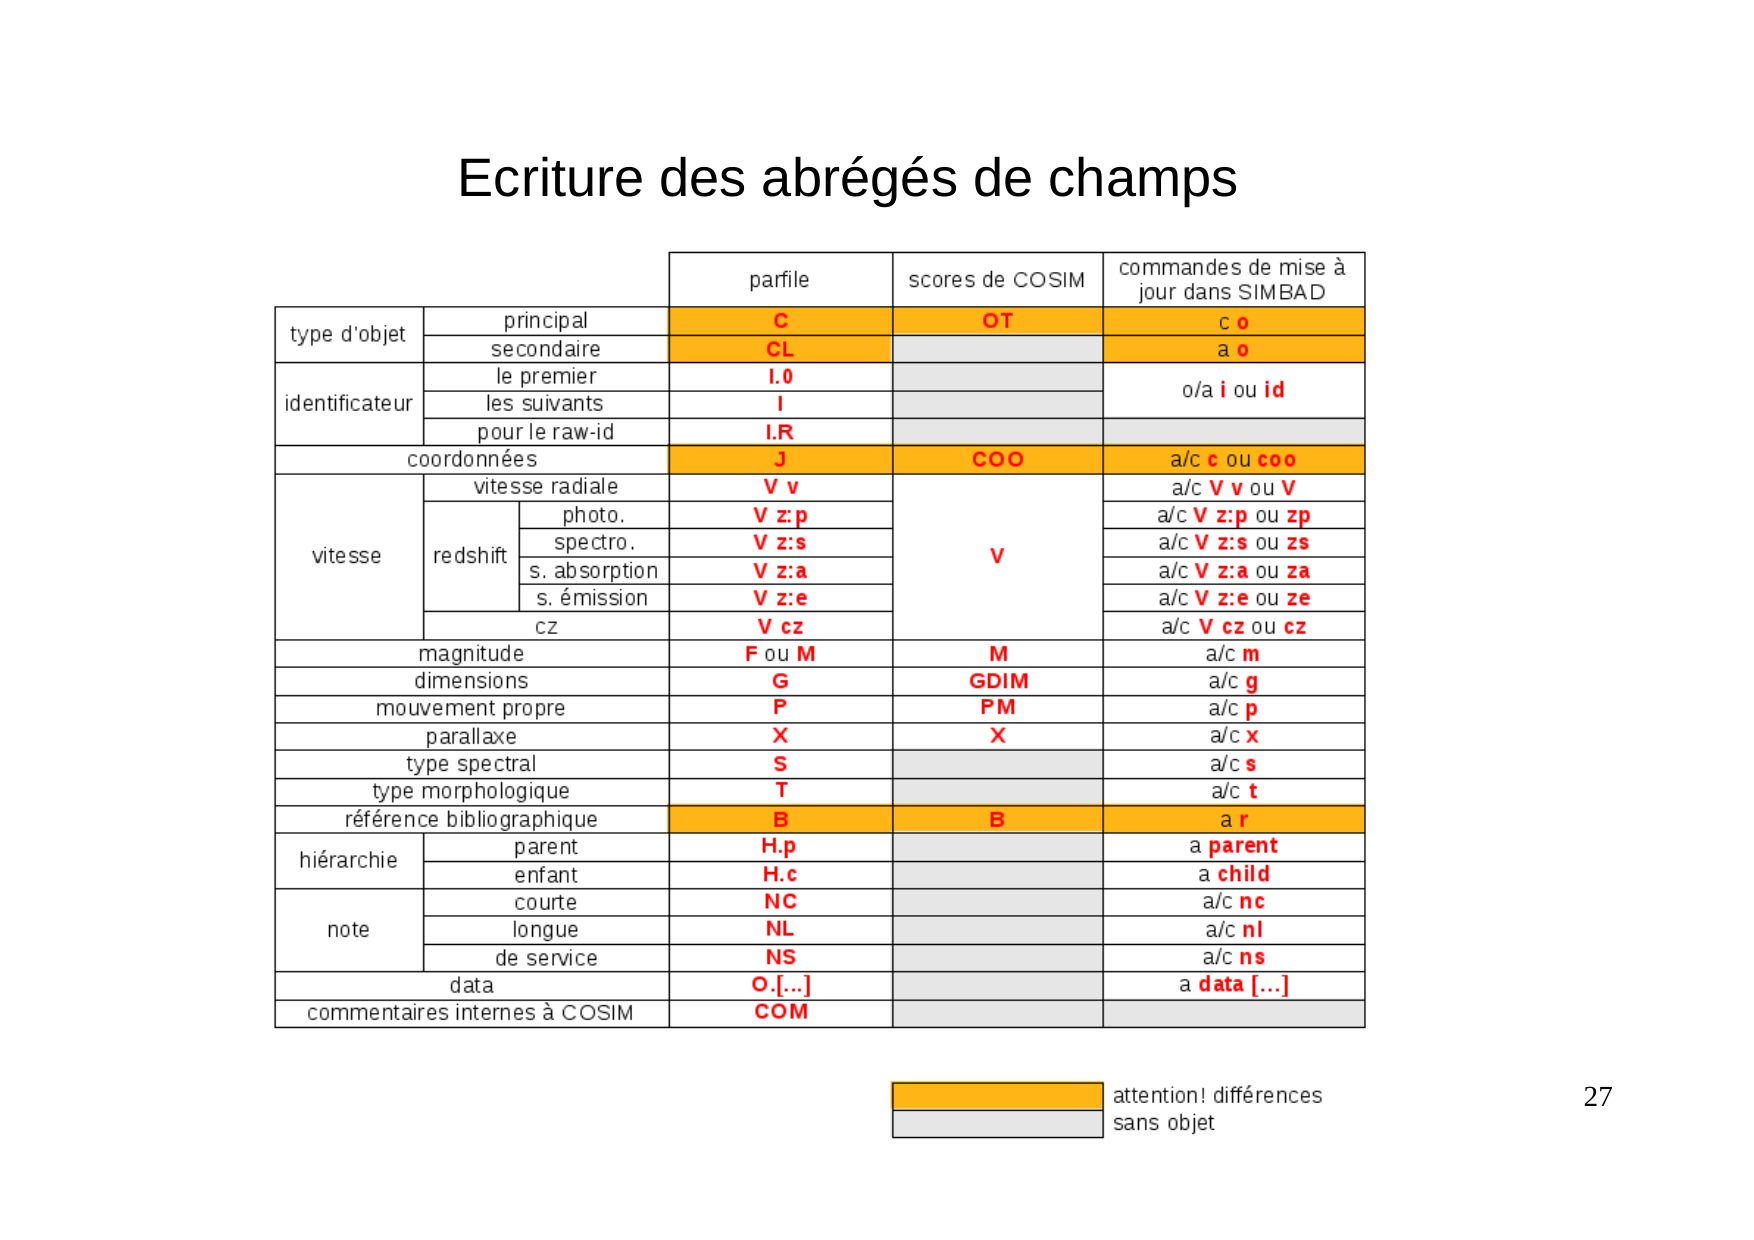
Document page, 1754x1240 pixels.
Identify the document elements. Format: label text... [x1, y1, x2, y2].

picture [257, 237, 1388, 1152]
text_box Ecriture des abrégés de champs [442, 140, 1447, 216]
